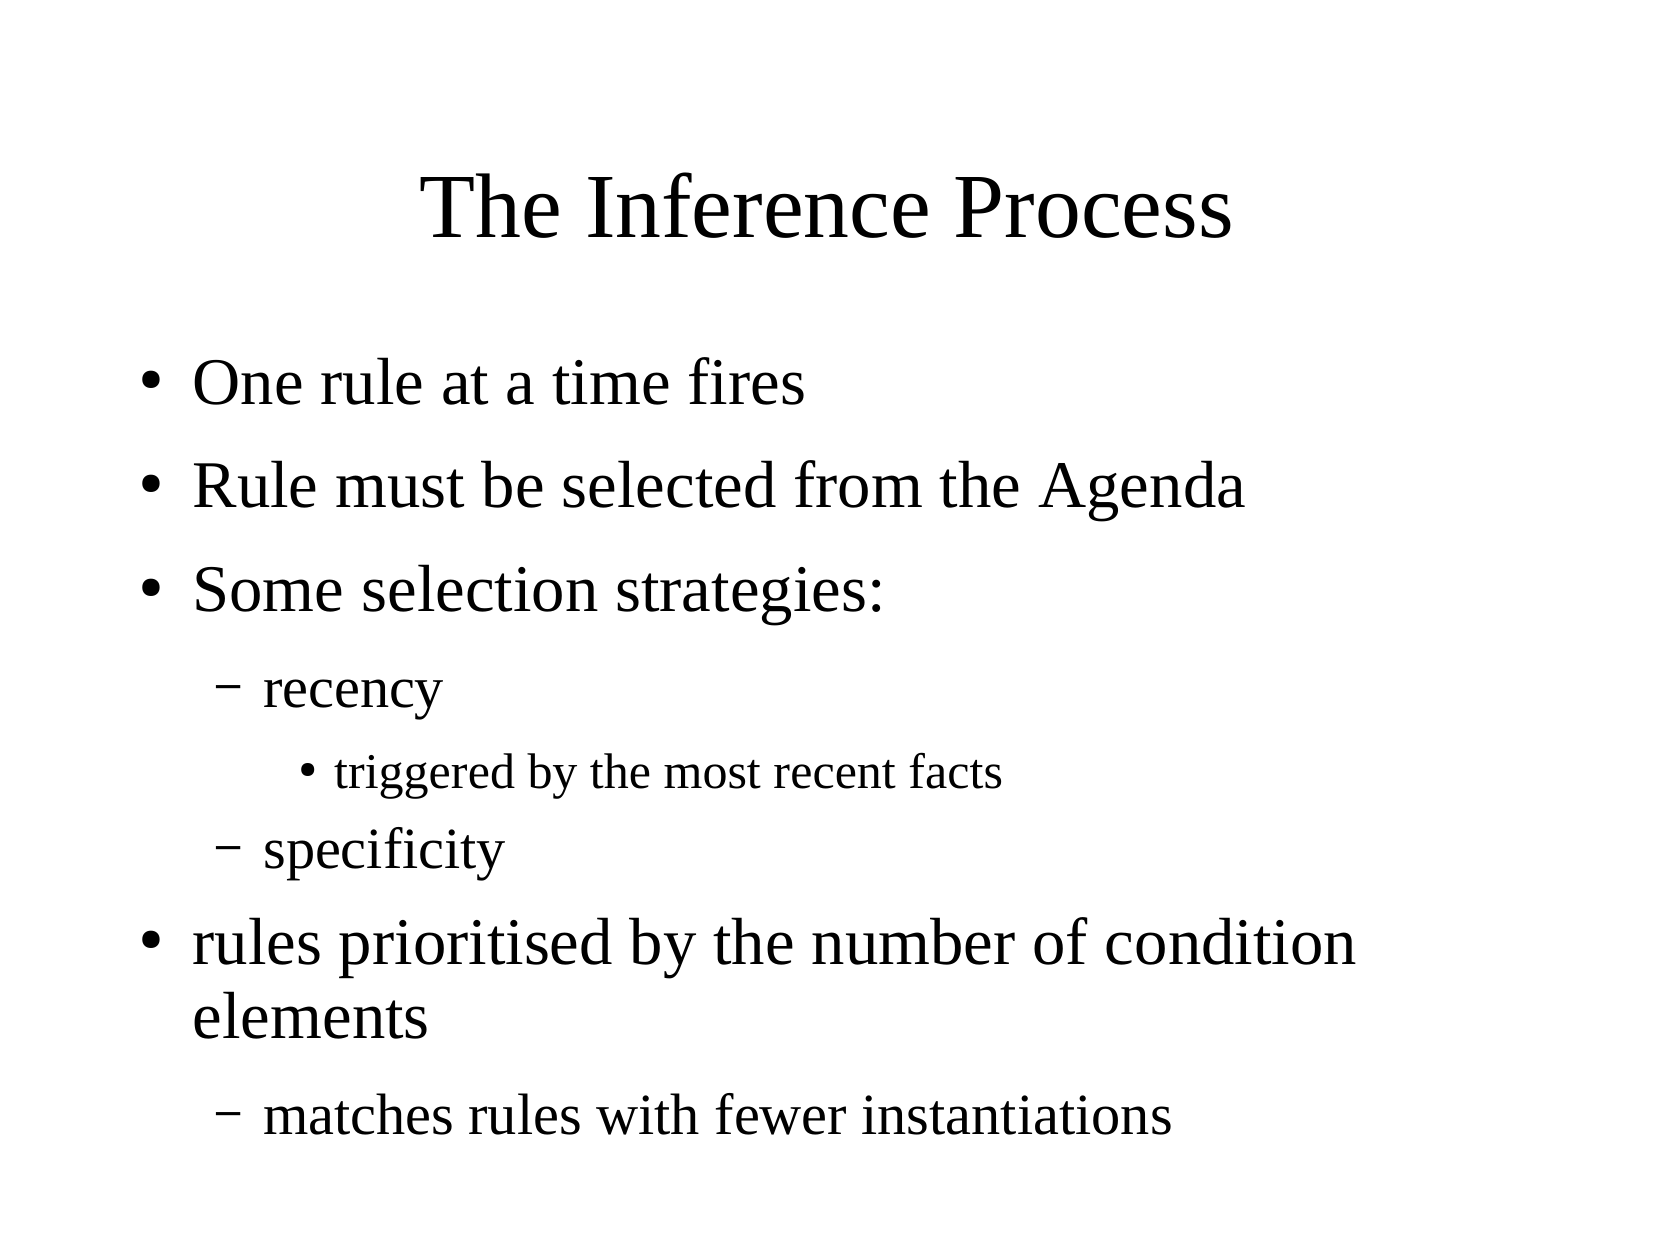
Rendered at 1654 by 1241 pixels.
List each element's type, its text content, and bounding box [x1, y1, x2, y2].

title The Inference Process [121, 102, 1534, 311]
list One rule at a time fires Rule must be selected from the Agenda Some selection strategies: recency triggered by the most recent facts specificity rules prioritised by the number of condition elements matches rules with fewer instantiations [121, 344, 1534, 1164]
